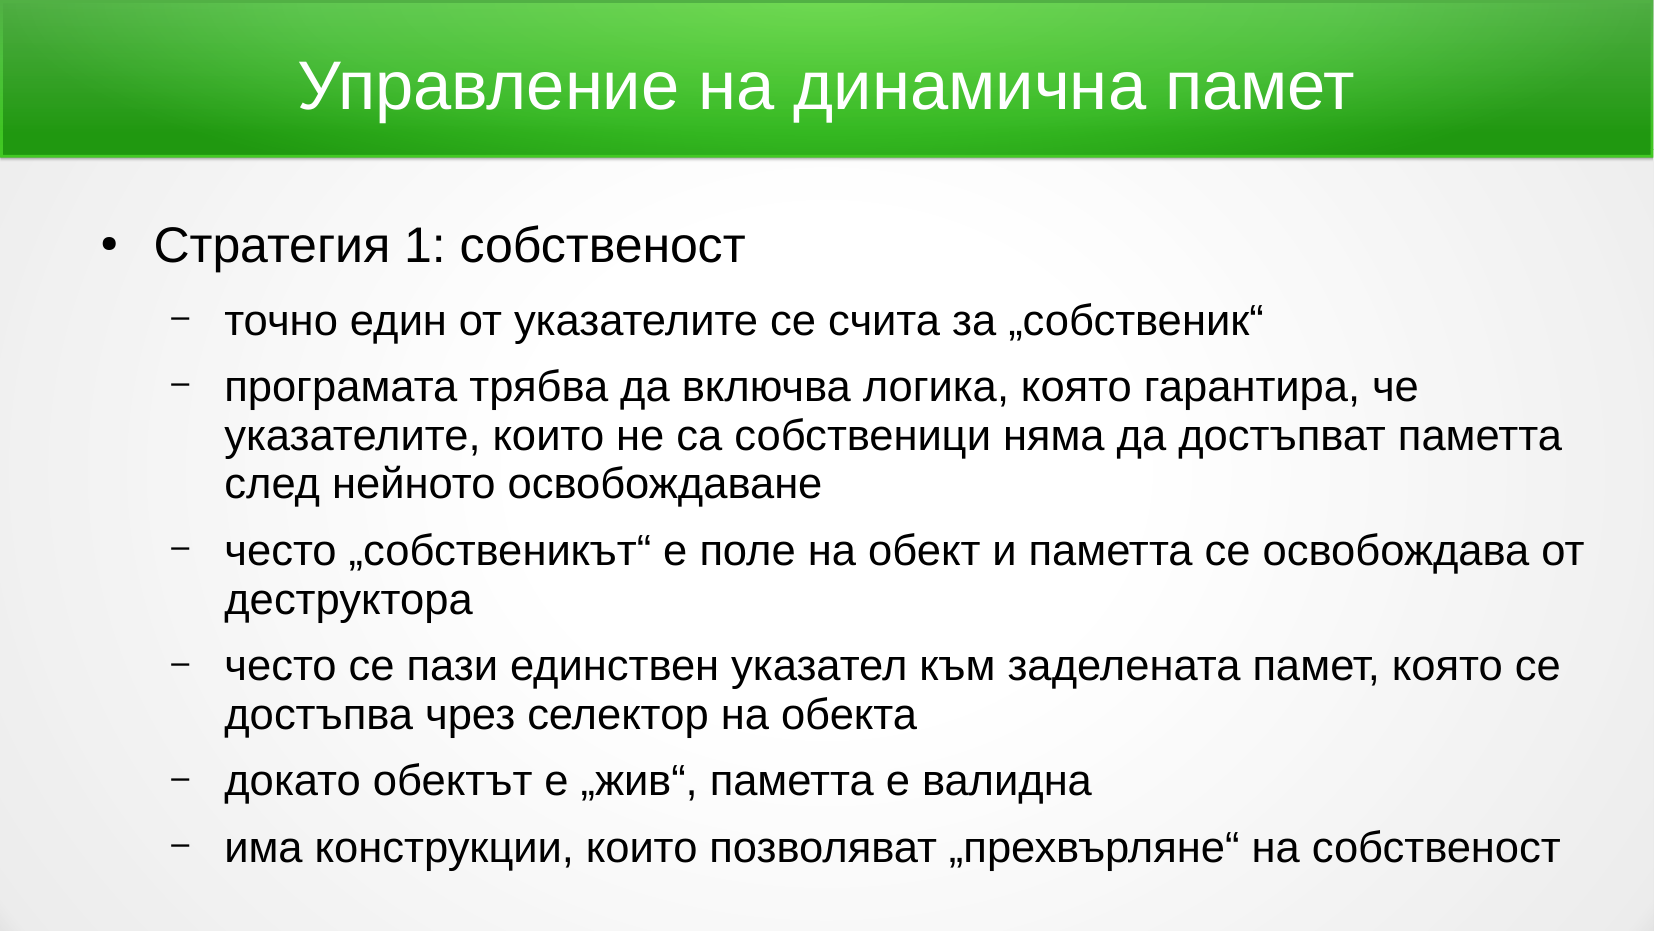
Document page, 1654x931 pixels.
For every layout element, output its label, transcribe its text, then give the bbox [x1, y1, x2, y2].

list Стратегия 1: собственост точно един от указателите се счита за „собственик“ програмата трябва да включва логика, която гарантира, че указателите, които не са собственици няма да достъпват паметта след нейното освобождаване често „собственикът“ е поле на обект и паметта се освобождава от деструктора често се пази единствен указател към заделената памет, която се достъпва чрез селектор на обекта докато обектът е „жив“, паметта е валидна има конструкции, които позволяват „прехвърляне“ на собственост [82, 217, 1595, 898]
title Управление на динамична памет [82, 37, 1571, 135]
